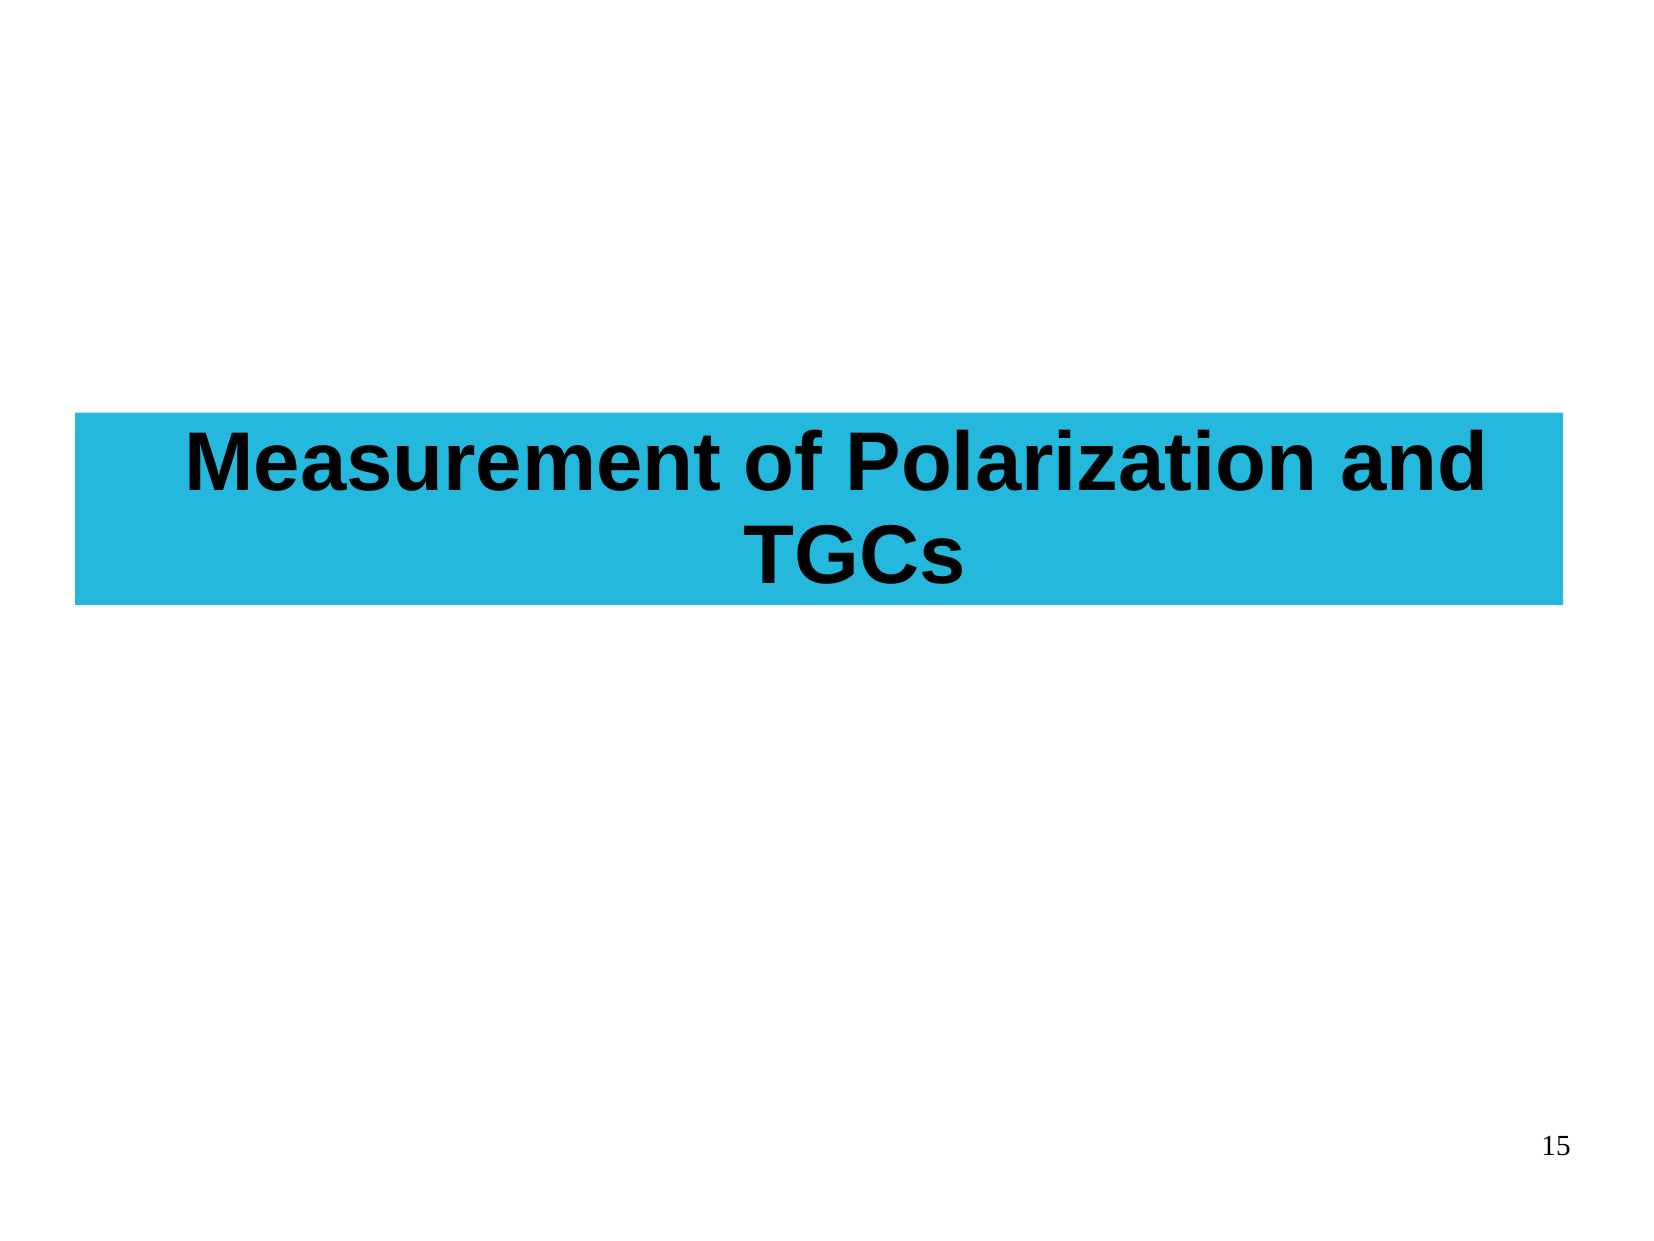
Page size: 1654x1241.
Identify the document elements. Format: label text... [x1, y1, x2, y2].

title Measurement of Polarization and TGCs [75, 412, 1564, 605]
